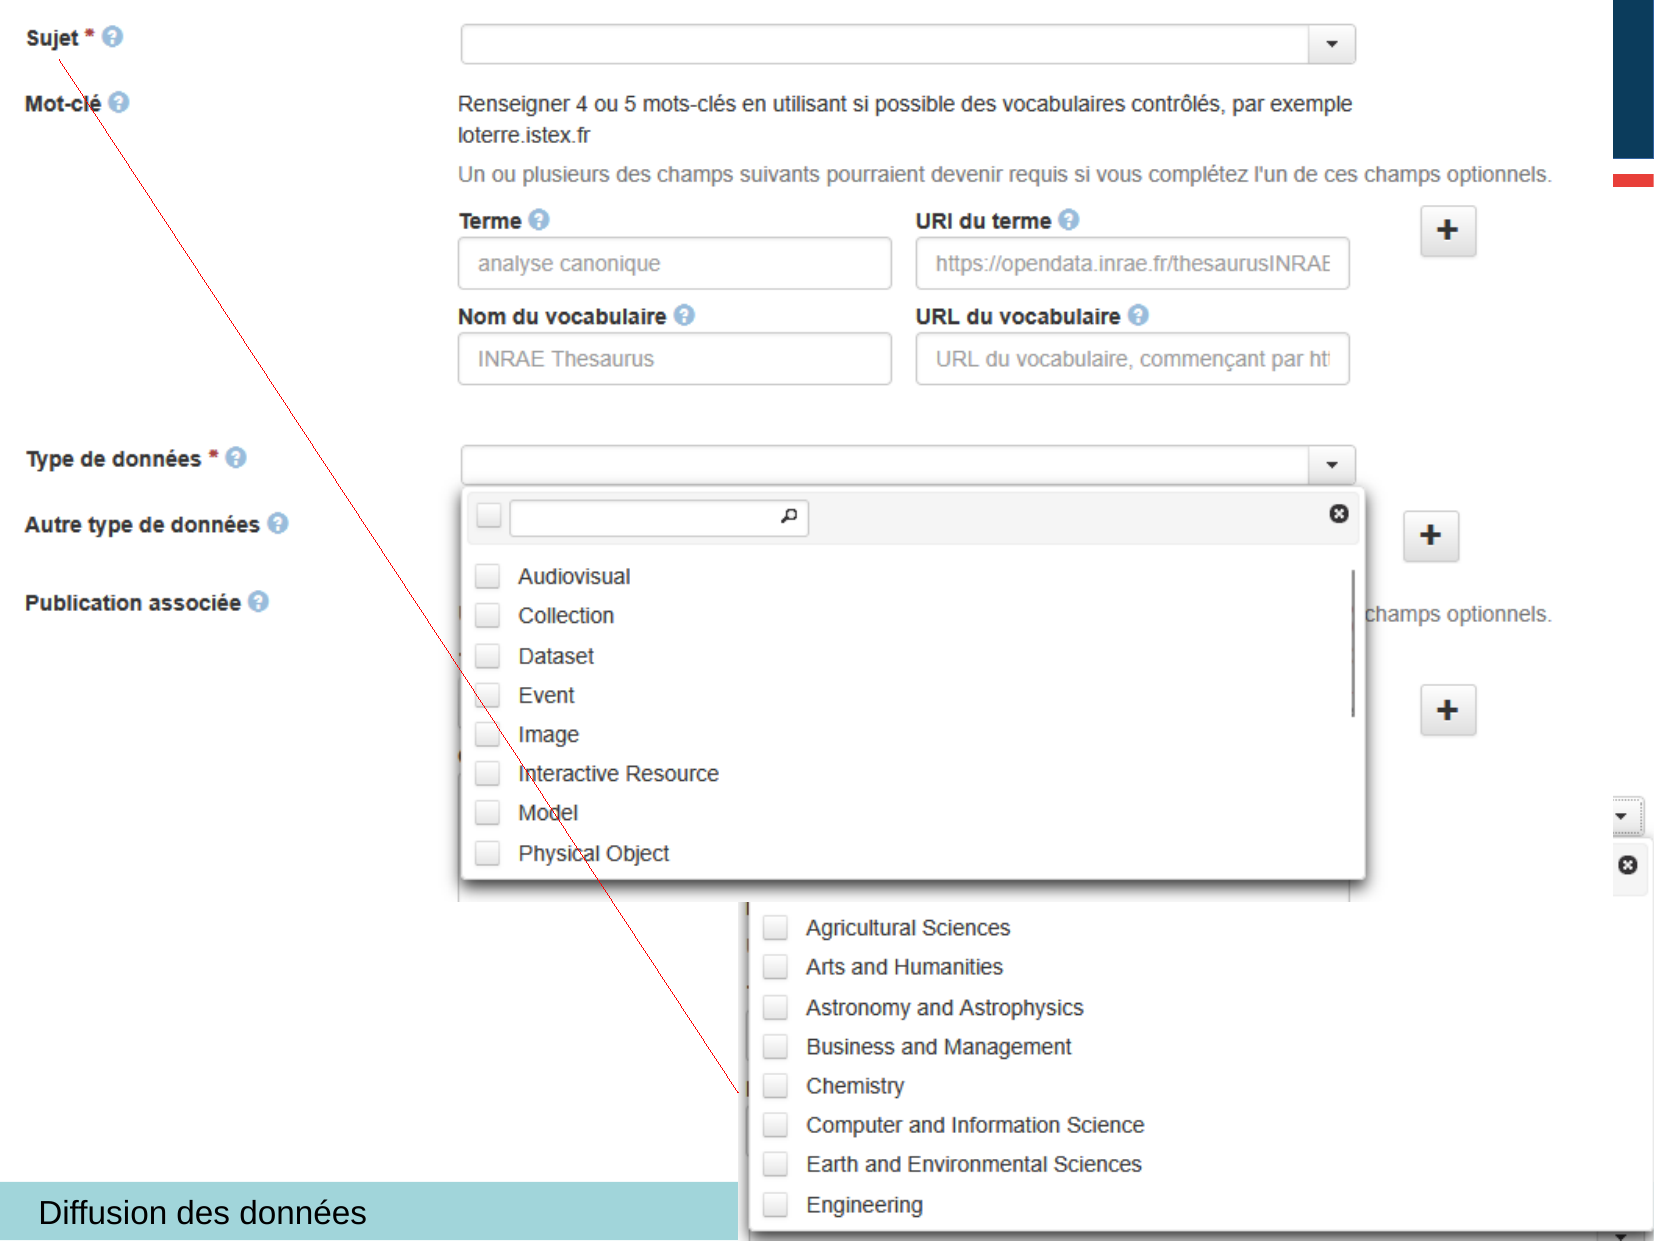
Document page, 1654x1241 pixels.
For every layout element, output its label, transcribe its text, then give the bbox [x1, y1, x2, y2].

picture [0, 0, 1654, 1241]
text_box Diffusion des données [23, 1187, 621, 1241]
